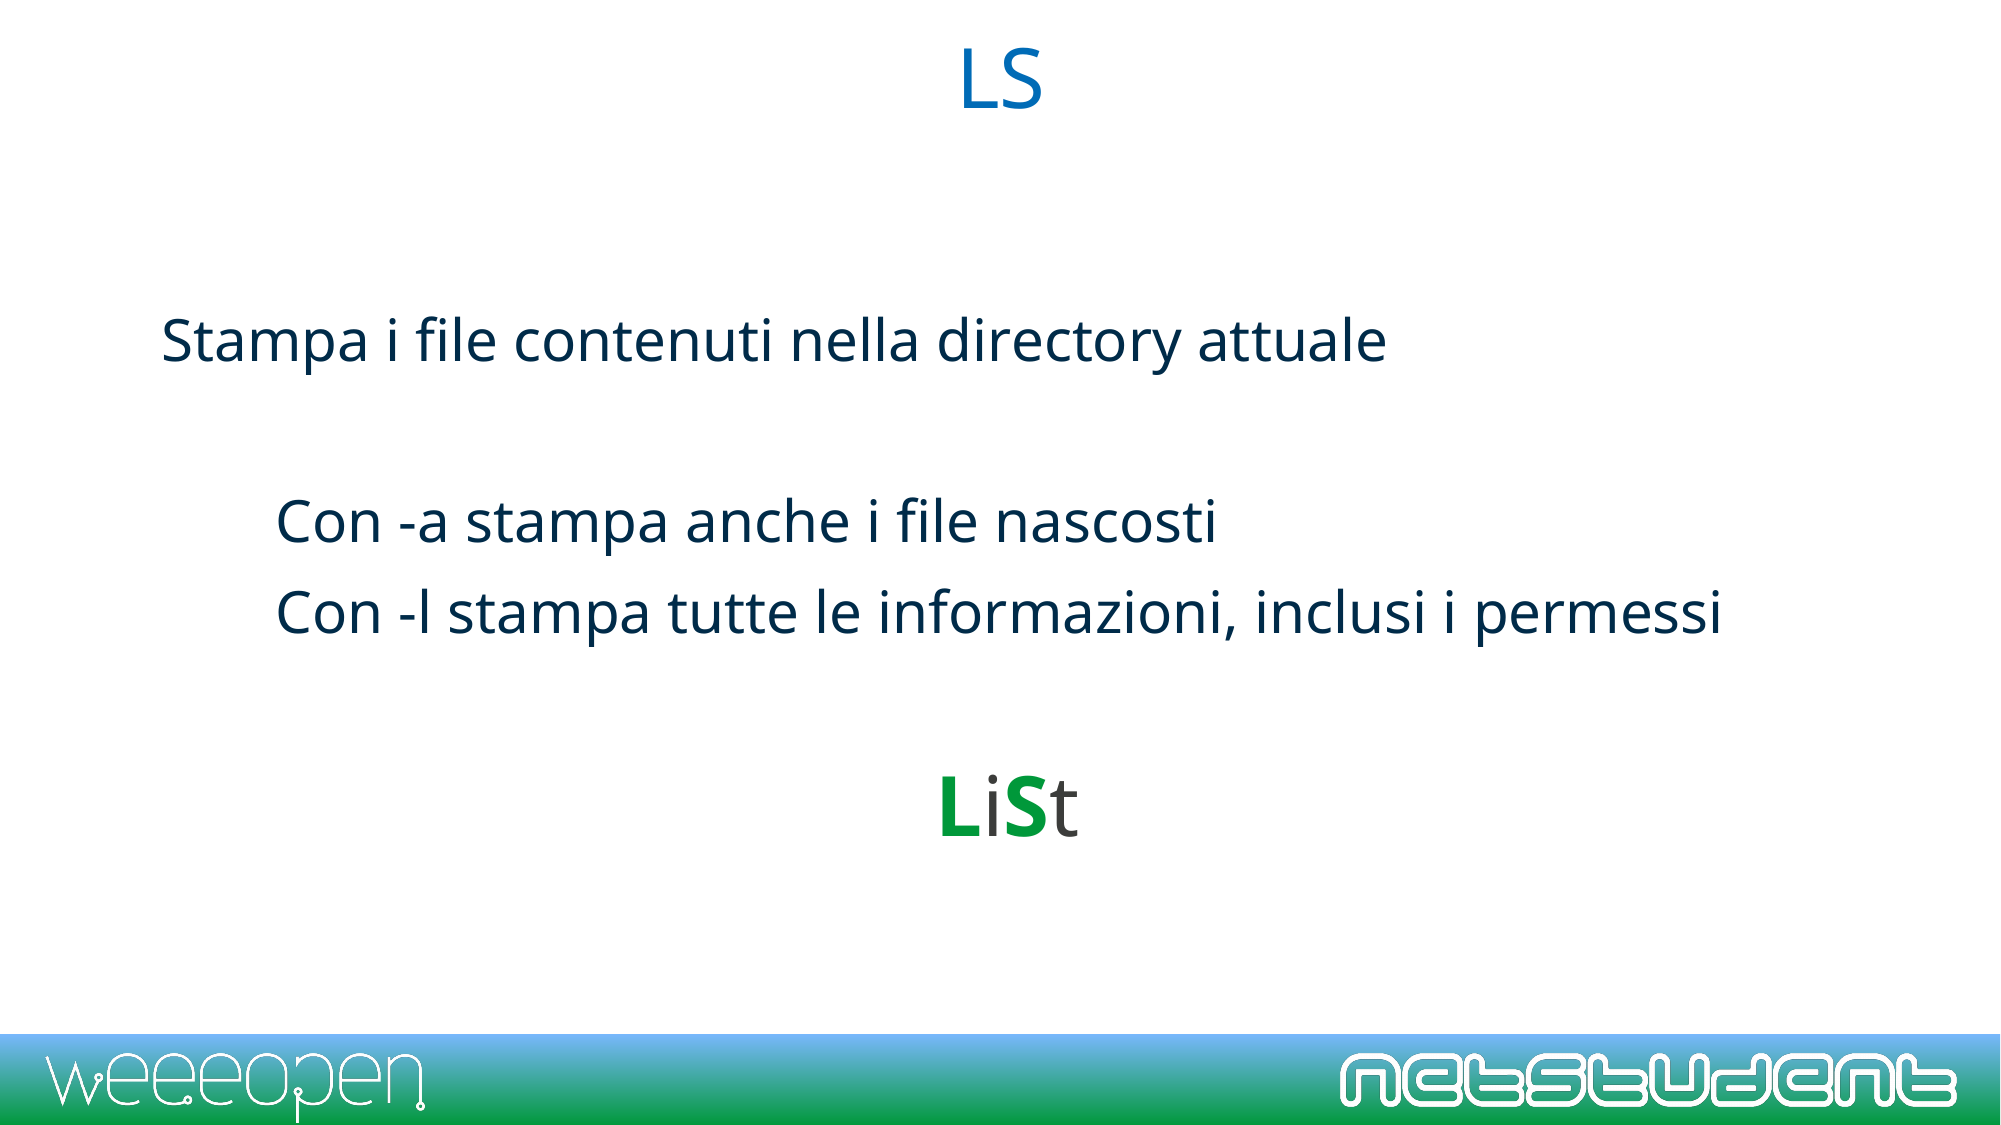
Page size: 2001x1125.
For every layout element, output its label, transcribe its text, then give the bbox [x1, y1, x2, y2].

title LS [43, 29, 1959, 247]
text_box LiSt [927, 745, 1073, 858]
list Stampa i file contenuti nella directory attuale Con -a stampa anche i file nascosti Con -l stampa tutte le informazioni, inclusi i permessi [43, 295, 1959, 1010]
